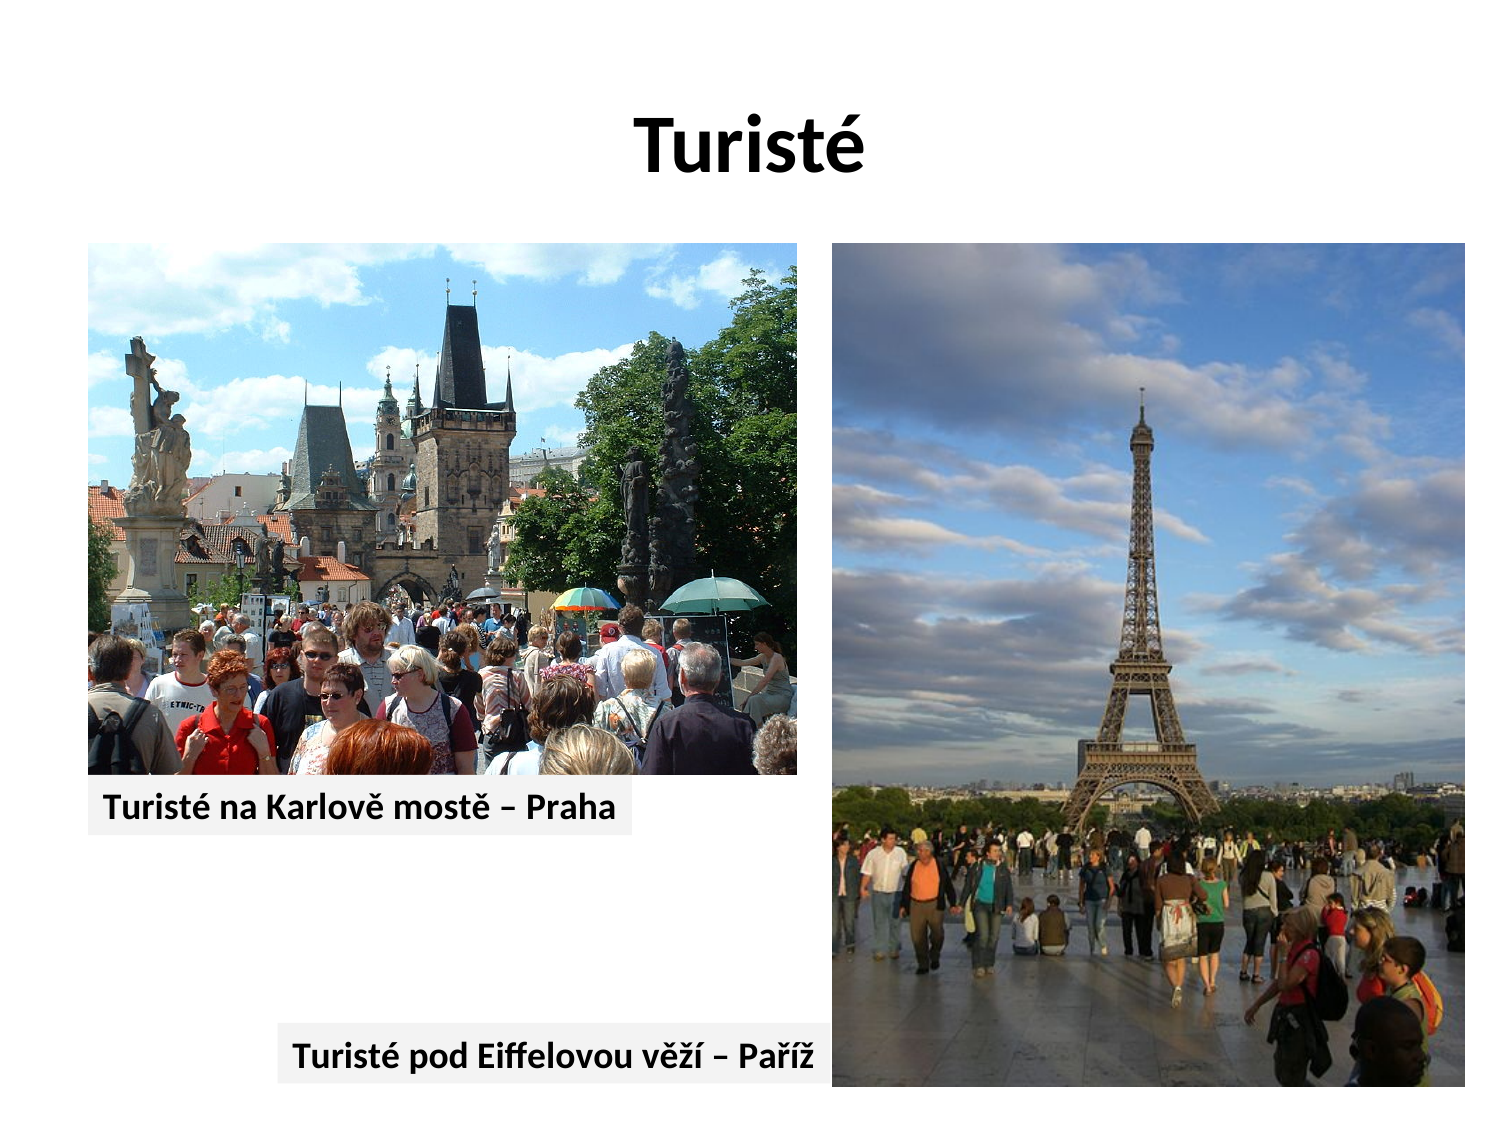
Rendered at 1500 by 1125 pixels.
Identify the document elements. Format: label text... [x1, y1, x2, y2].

text_box Turisté na Karlově mostě – Praha [88, 774, 632, 836]
text_box Turisté pod Eiffelovou věží – Paříž [277, 1022, 831, 1084]
picture [832, 243, 1465, 1087]
title Turisté [75, 45, 1426, 233]
picture [88, 243, 797, 775]
